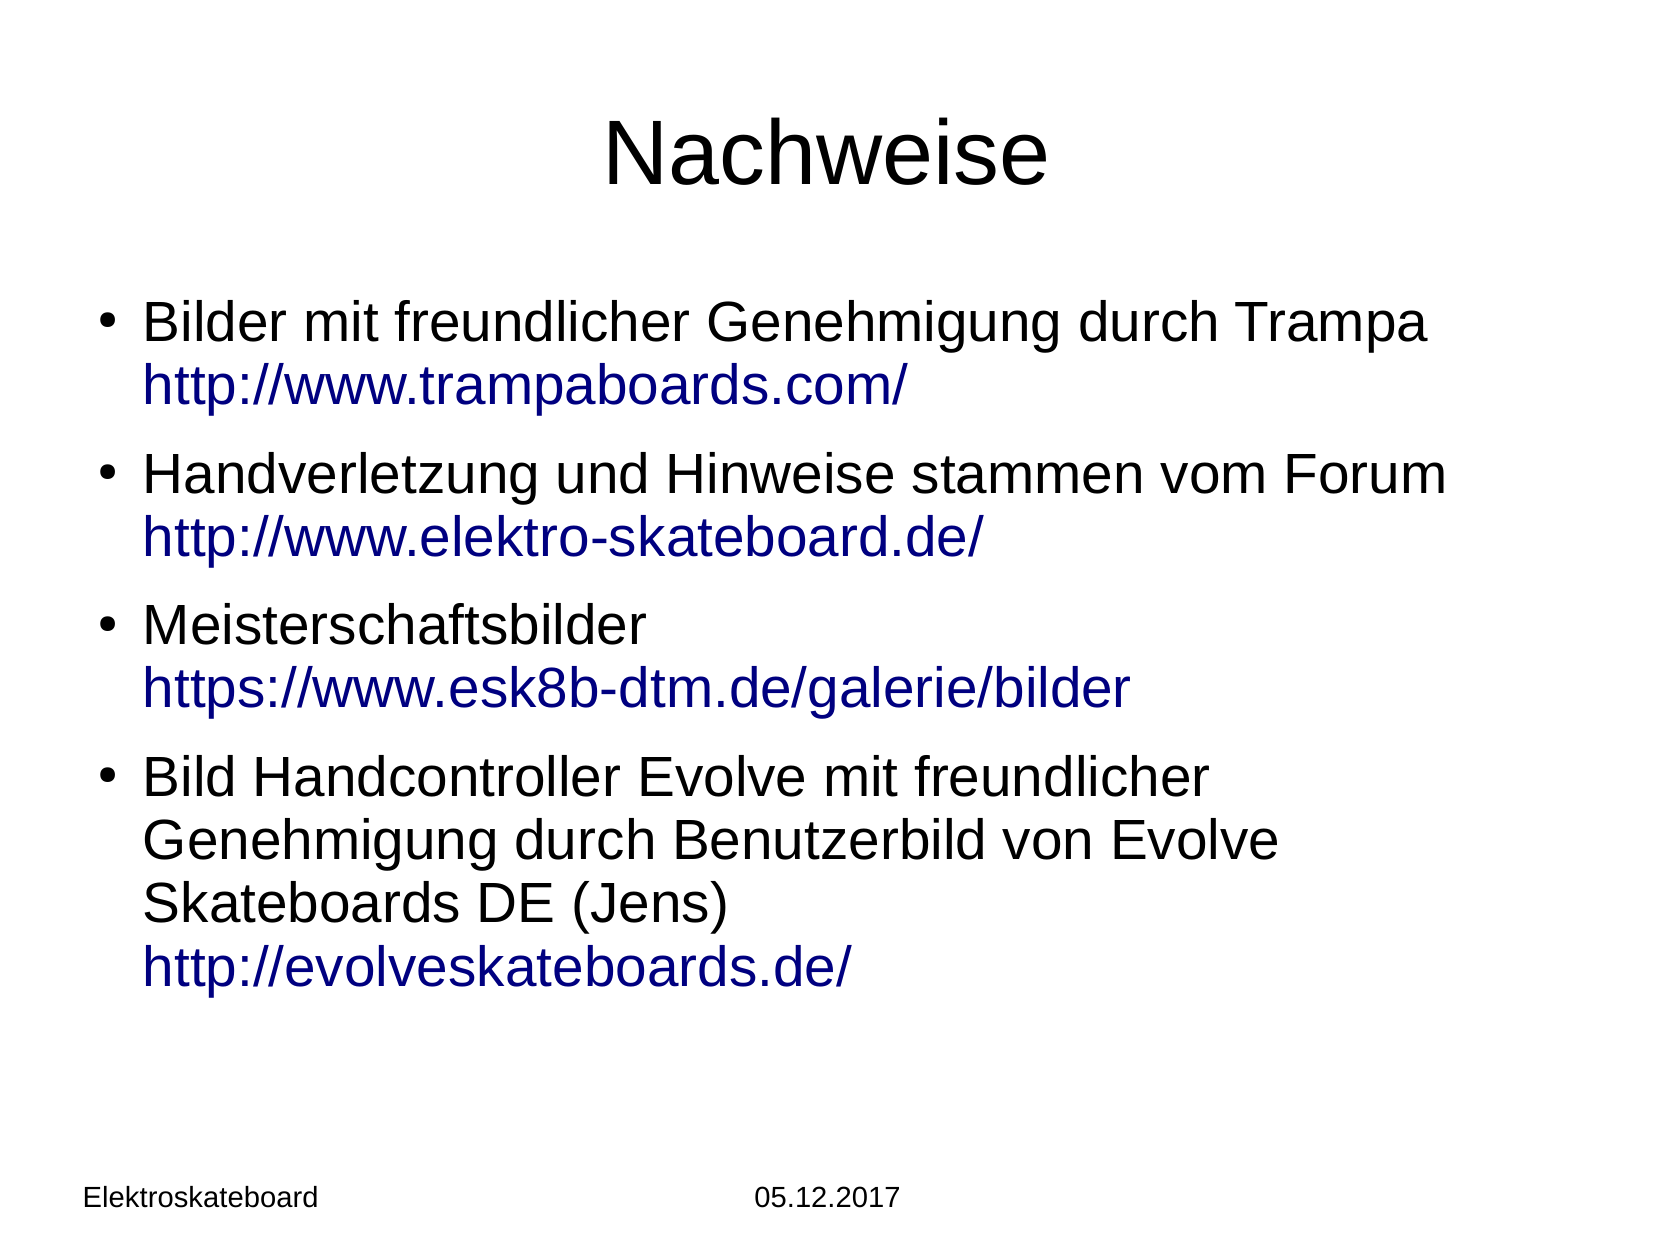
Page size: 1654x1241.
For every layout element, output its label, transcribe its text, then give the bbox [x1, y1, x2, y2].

list Bilder mit freundlicher Genehmigung durch Trampa http://www.trampaboards.com/ Handverletzung und Hinweise stammen vom Forum http://www.elektro-skateboard.de/ Meisterschaftsbilder https://www.esk8b-dtm.de/galerie/bilder Bild Handcontroller Evolve mit freundlicher Genehmigung durch Benutzerbild von Evolve Skateboards DE (Jens) http://evolveskateboards.de/ [82, 290, 1571, 1010]
title Nachweise [82, 49, 1571, 257]
